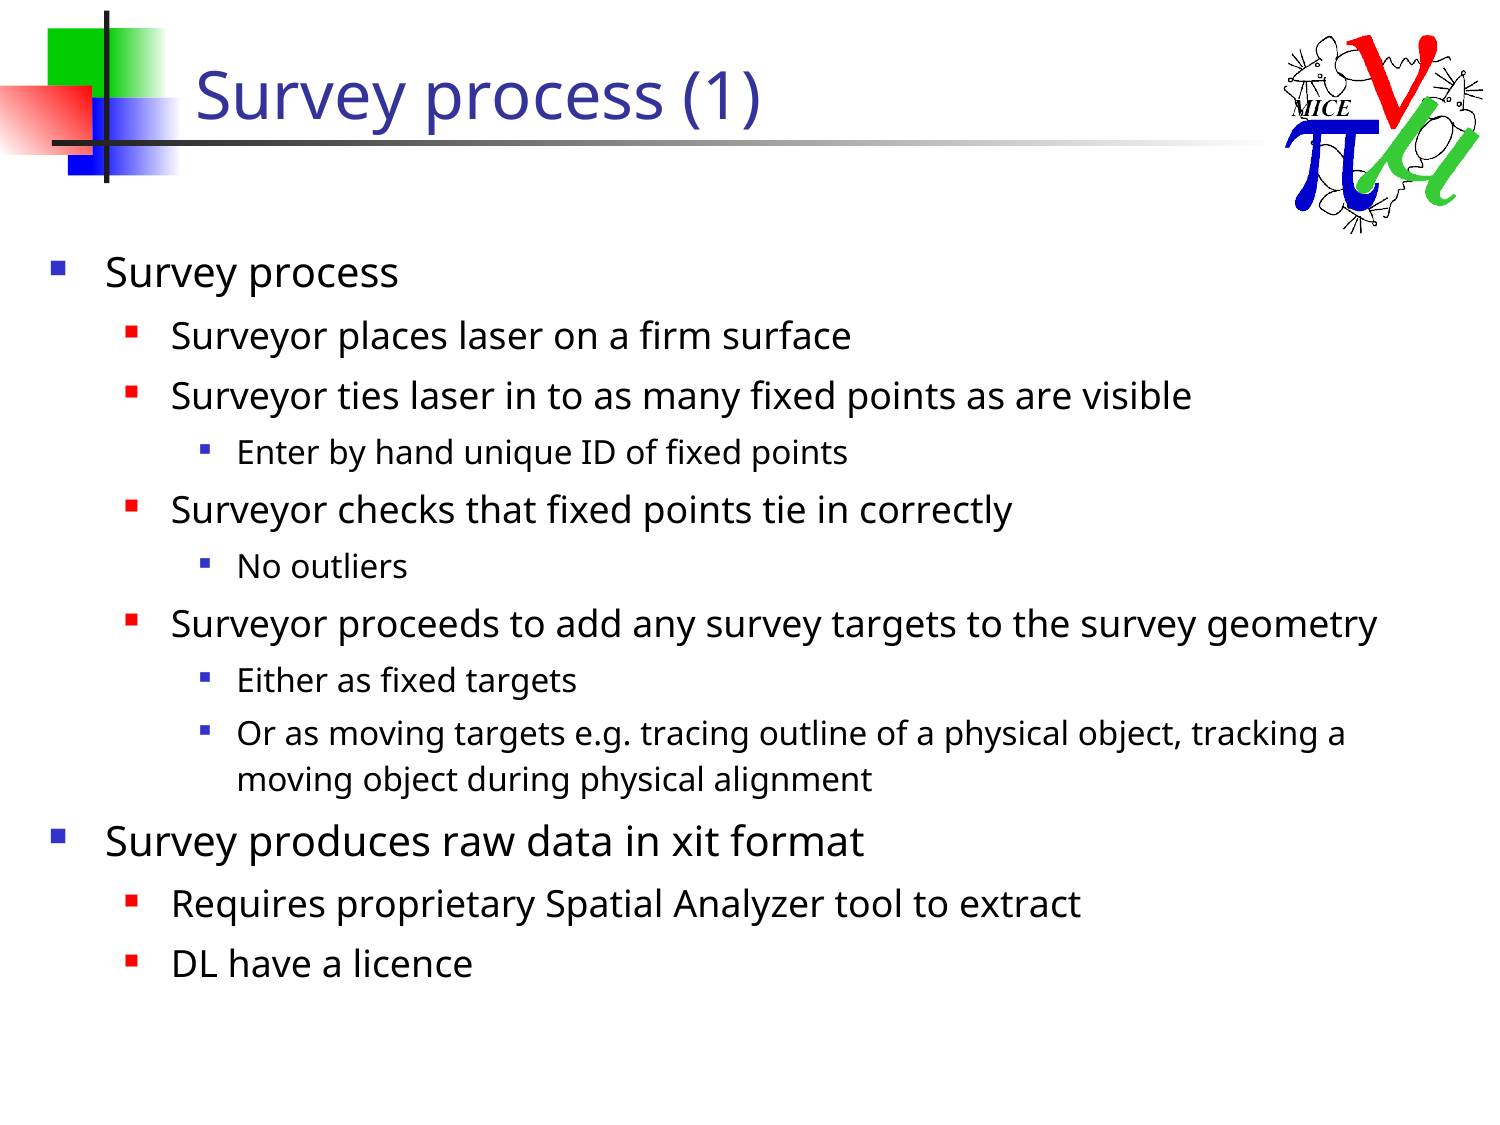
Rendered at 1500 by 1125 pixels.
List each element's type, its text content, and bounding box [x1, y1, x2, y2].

title Survey process (1) [180, 0, 1459, 188]
picture [1264, 5, 1500, 251]
list Survey process Surveyor places laser on a firm surface Surveyor ties laser in to as many fixed points as are visible Enter by hand unique ID of fixed points Surveyor checks that fixed points tie in correctly No outliers Surveyor proceeds to add any survey targets to the survey geometry Either as fixed targets Or as moving targets e.g. tracing outline of a physical object, tracking a moving object during physical alignment Survey produces raw data in xit format Requires proprietary Spatial Analyzer tool to extract DL have a licence [34, 235, 1457, 945]
